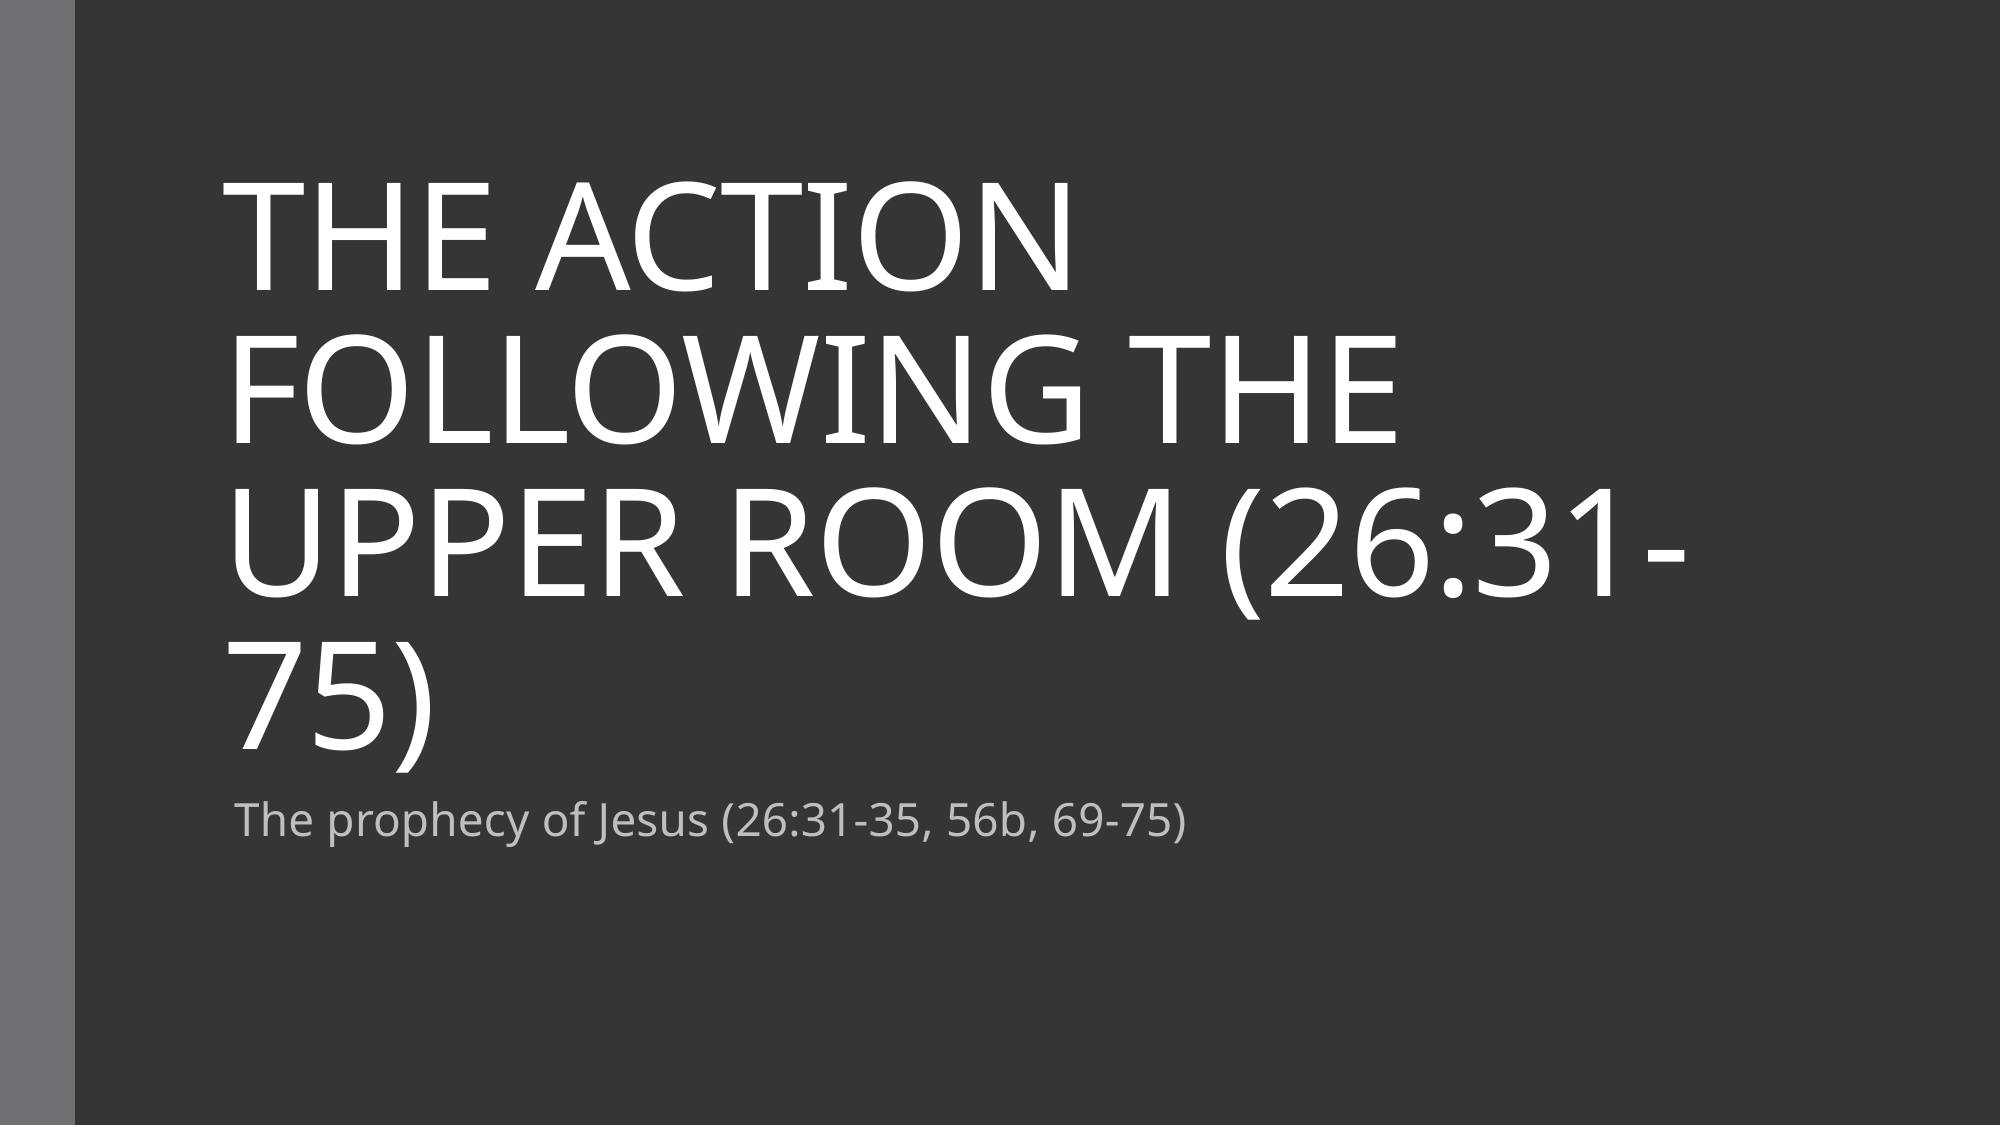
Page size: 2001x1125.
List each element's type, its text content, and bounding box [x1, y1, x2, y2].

title THE ACTION FOLLOWING THE UPPER ROOM (26:31-75) [206, 124, 1752, 787]
subtitle The prophecy of Jesus (26:31-35, 56b, 69-75) [206, 787, 1752, 1066]
